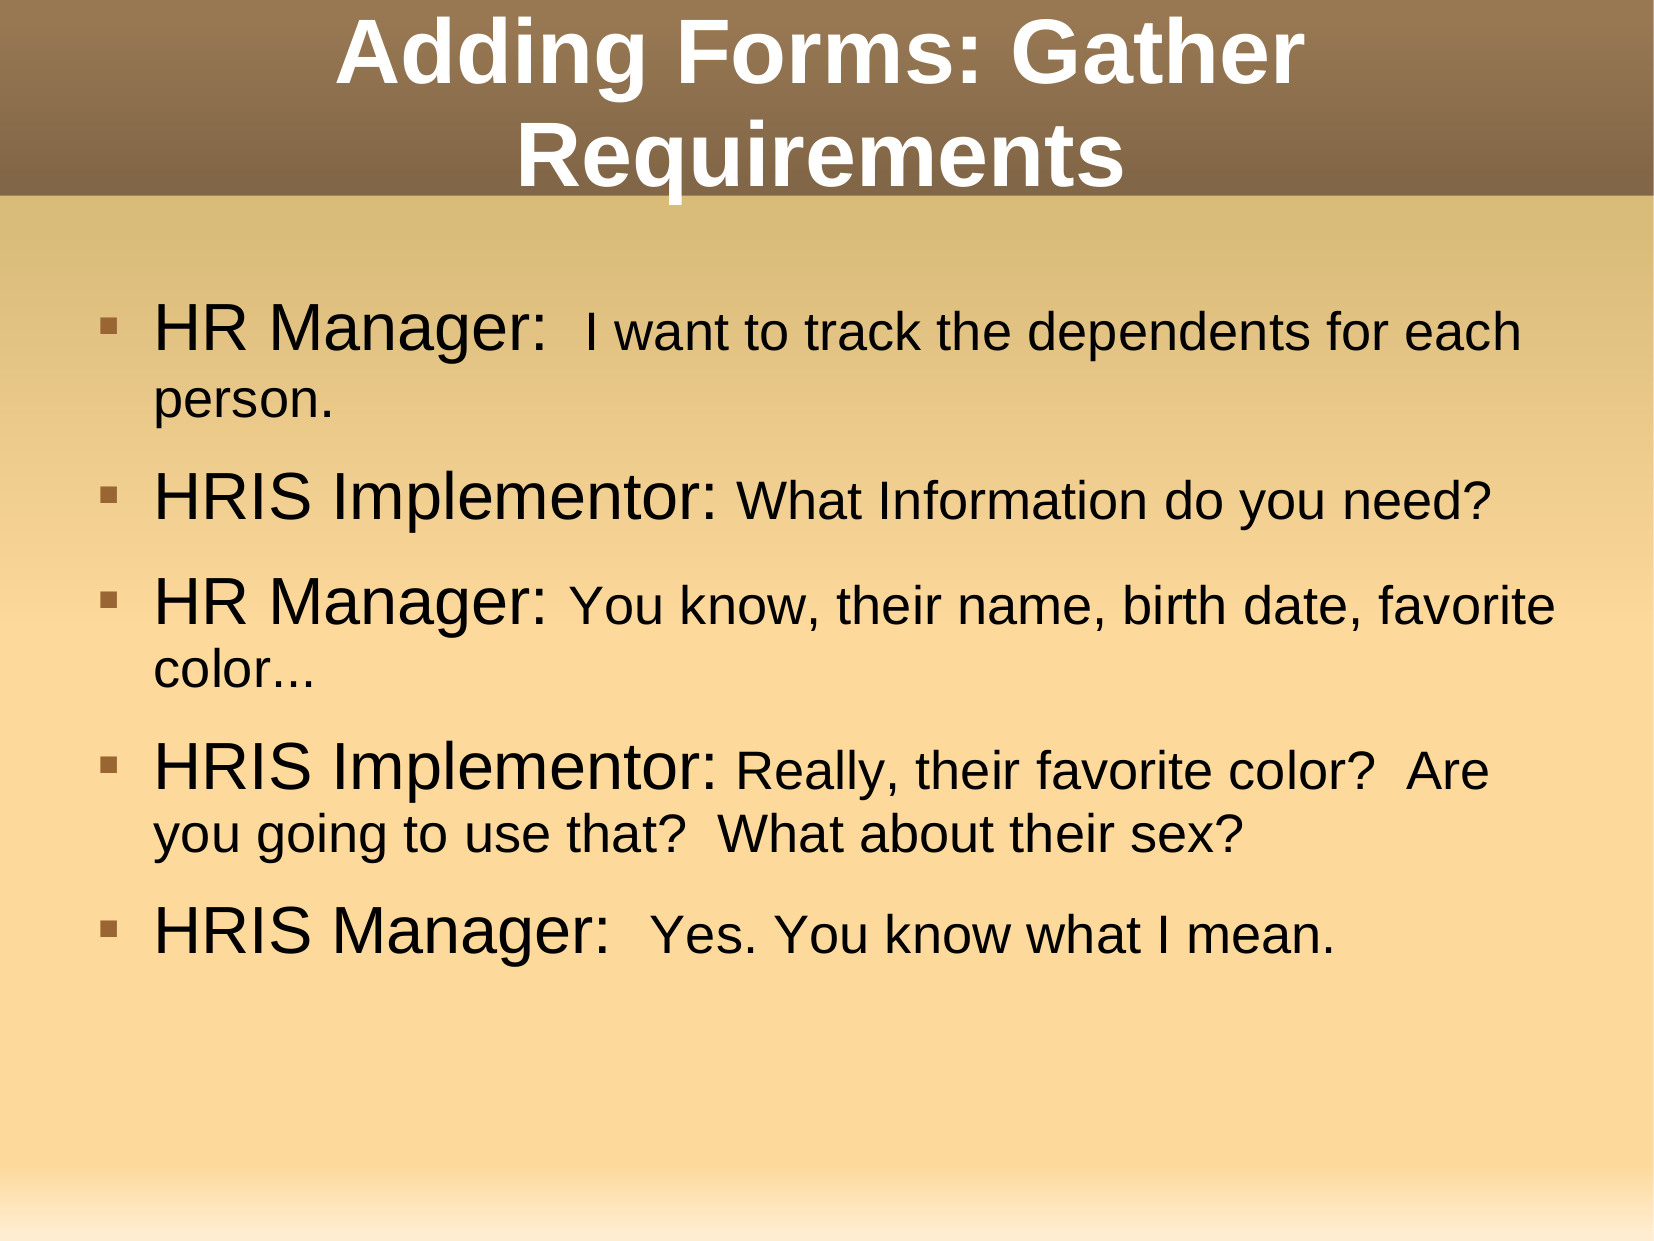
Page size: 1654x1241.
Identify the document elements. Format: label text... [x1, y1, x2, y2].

picture [0, 0, 1654, 1241]
title Adding Forms: Gather Requirements [76, 1, 1565, 207]
list HR Manager: I want to track the dependents for each person. HRIS Implementor: What Information do you need? HR Manager: You know, their name, birth date, favorite color... HRIS Implementor: Really, their favorite color? Are you going to use that? What about their sex? HRIS Manager: Yes. You know what I mean. [82, 290, 1571, 1094]
